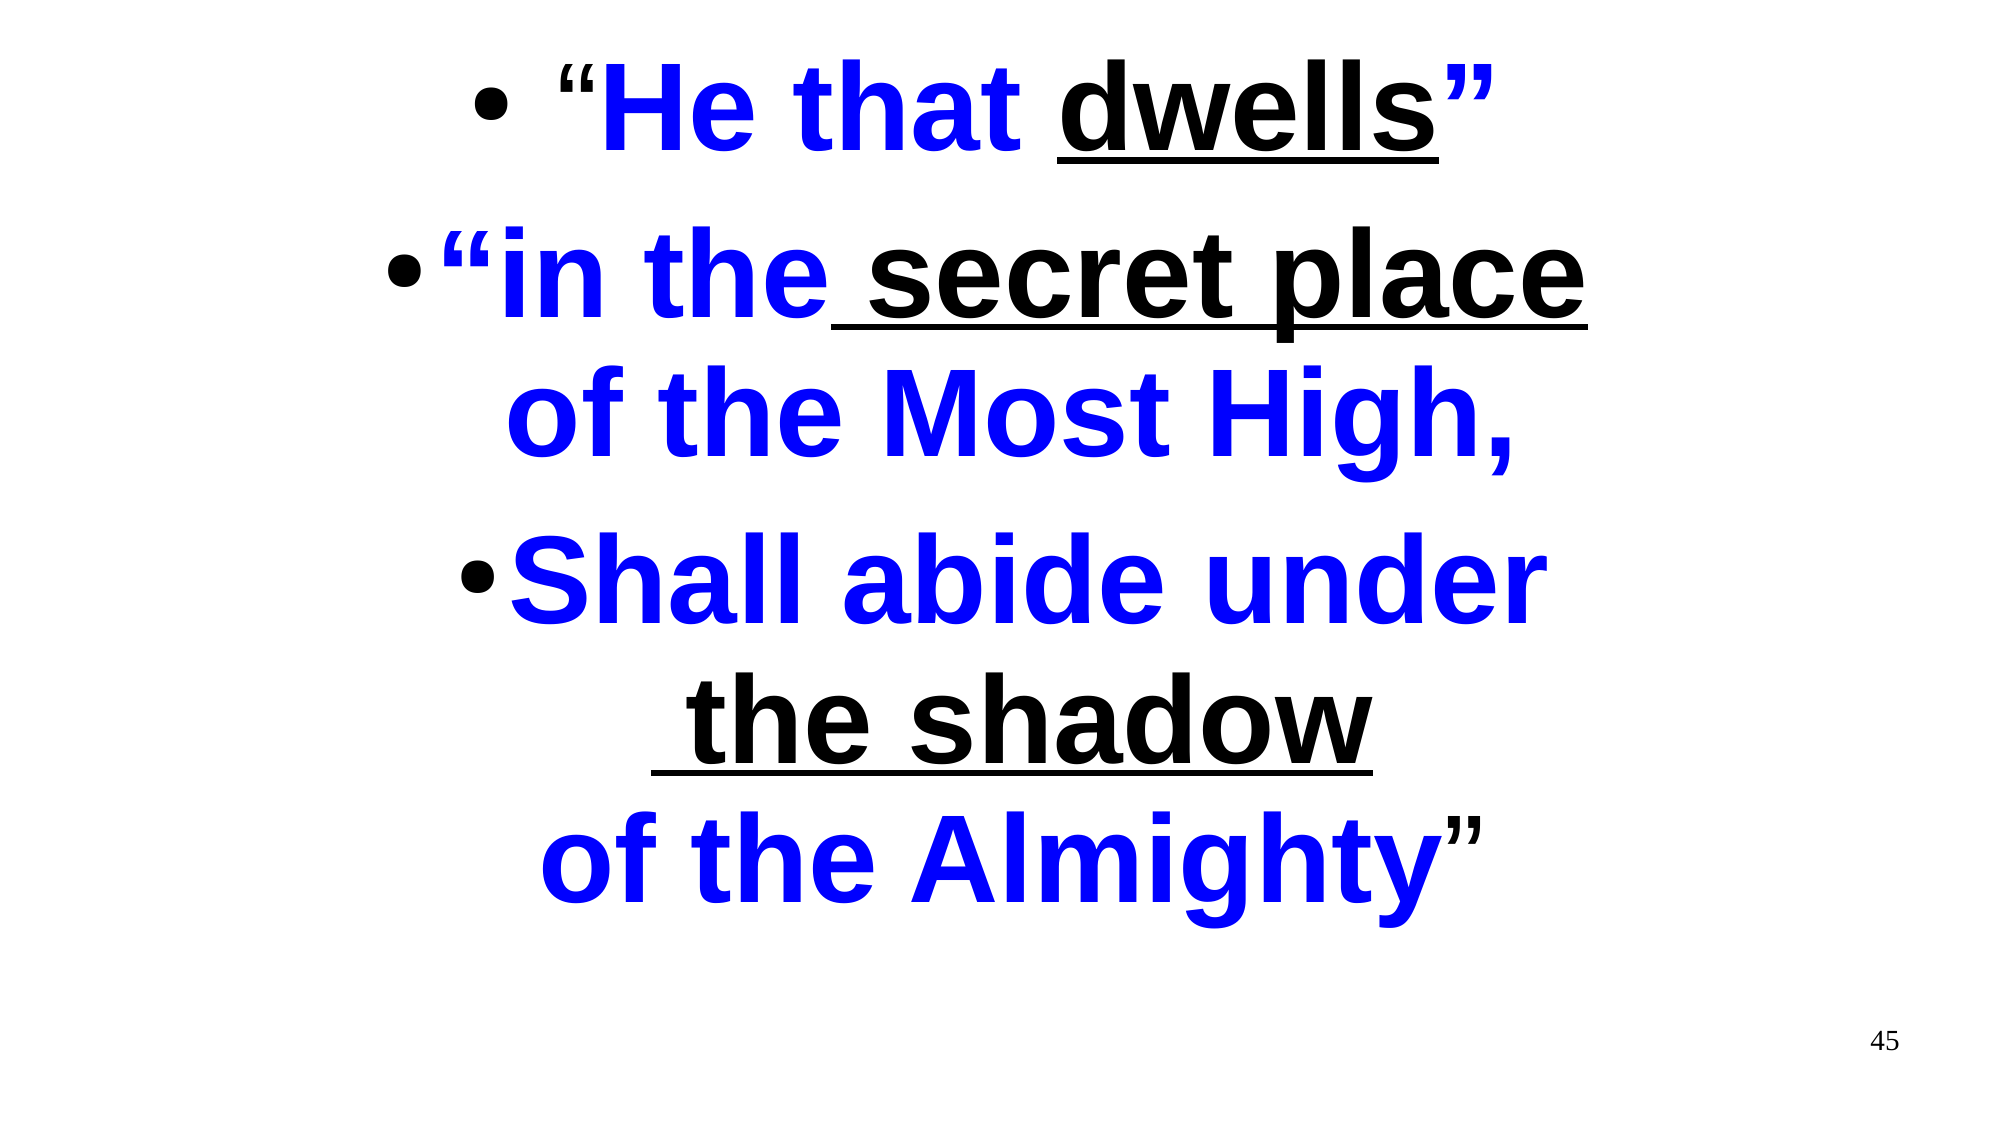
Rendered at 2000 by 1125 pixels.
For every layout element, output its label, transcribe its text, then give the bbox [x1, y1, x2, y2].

list “He that dwells” “in the secret place of the Most High, Shall abide under the shadow of the Almighty” [37, 37, 1951, 1088]
